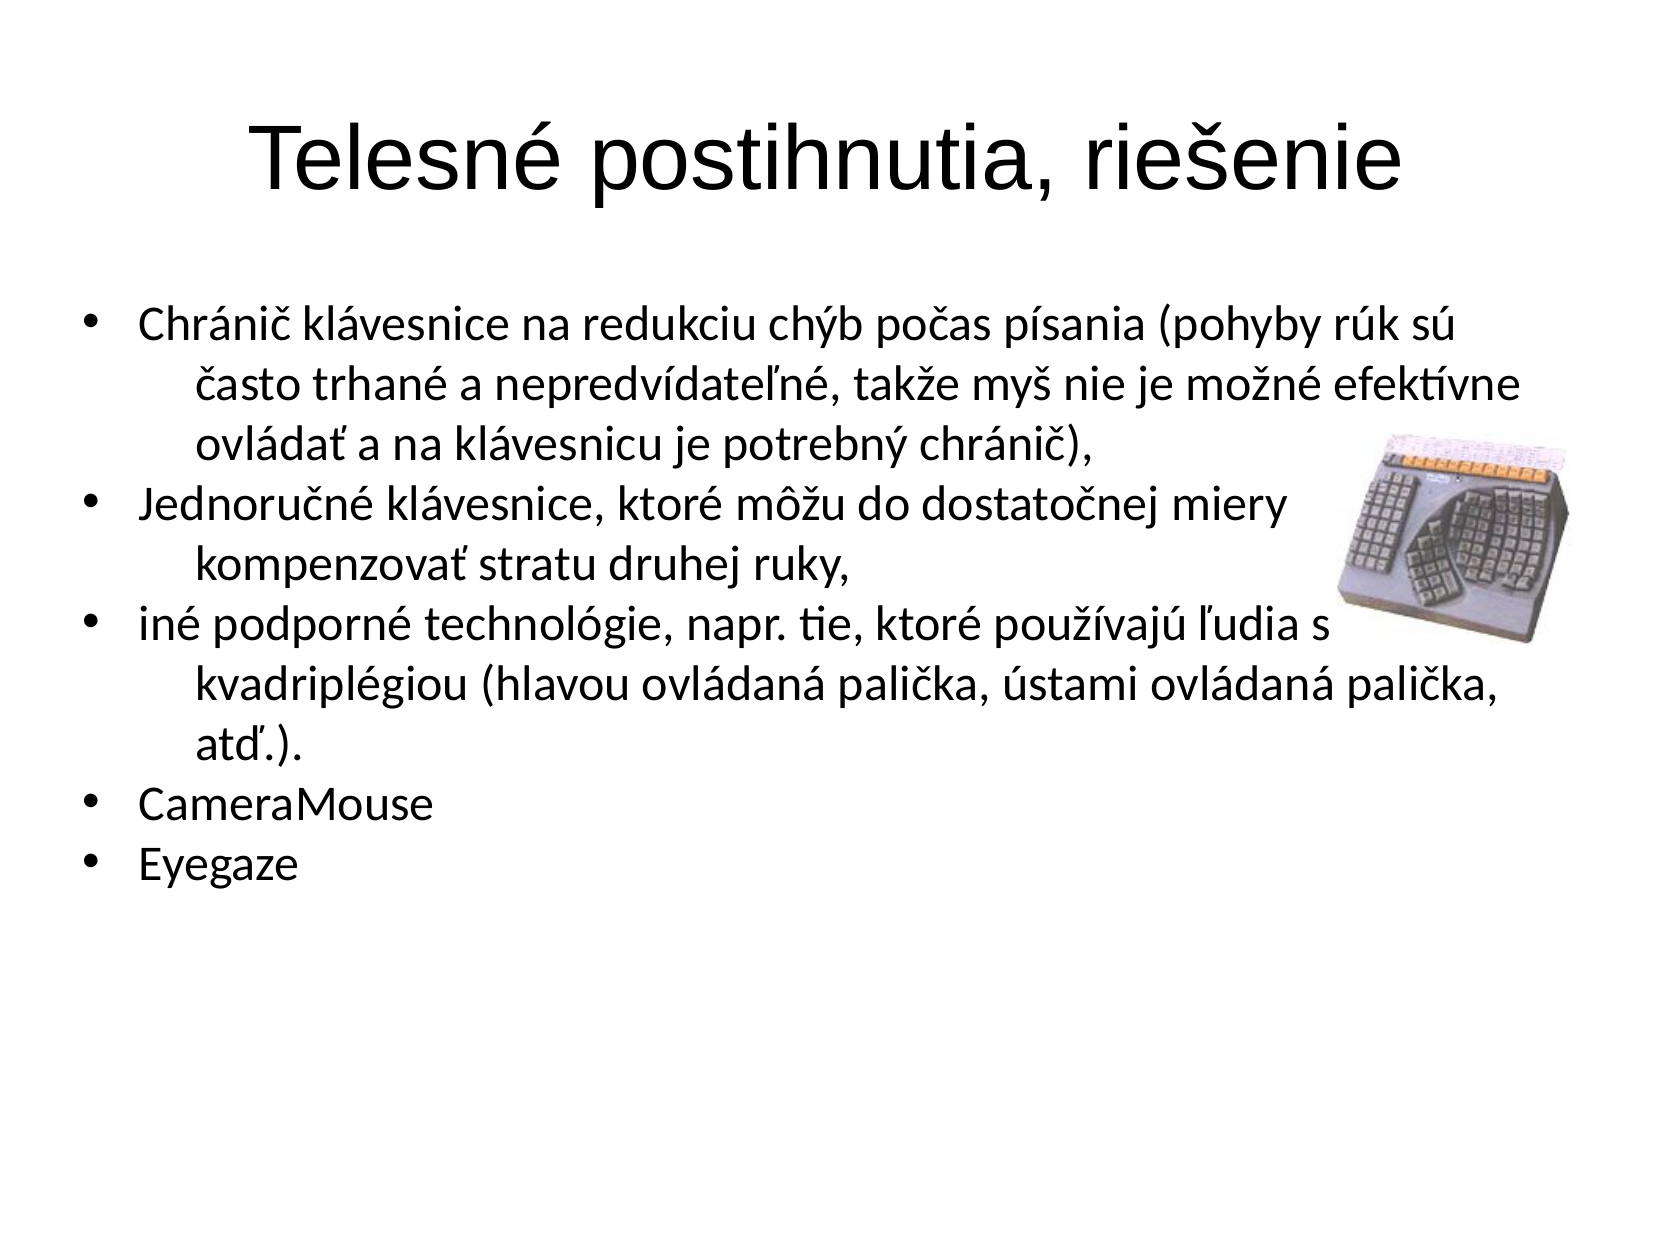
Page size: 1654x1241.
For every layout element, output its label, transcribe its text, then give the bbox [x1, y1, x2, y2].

list Chránič klávesnice na redukciu chýb počas písania (pohyby rúk sú často trhané a nepredvídateľné, takže myš nie je možné efektívne ovládať a na klávesnicu je potrebný chránič), Jednoručné klávesnice, ktoré môžu do dostatočnej miery kompenzovať stratu druhej ruky, iné podporné technológie, napr. tie, ktoré používajú ľudia s kvadriplégiou (hlavou ovládaná palička, ústami ovládaná palička, atď.). CameraMouse Eyegaze [82, 290, 1571, 1010]
picture [1336, 433, 1571, 645]
title Telesné postihnutia, riešenie [82, 49, 1571, 257]
